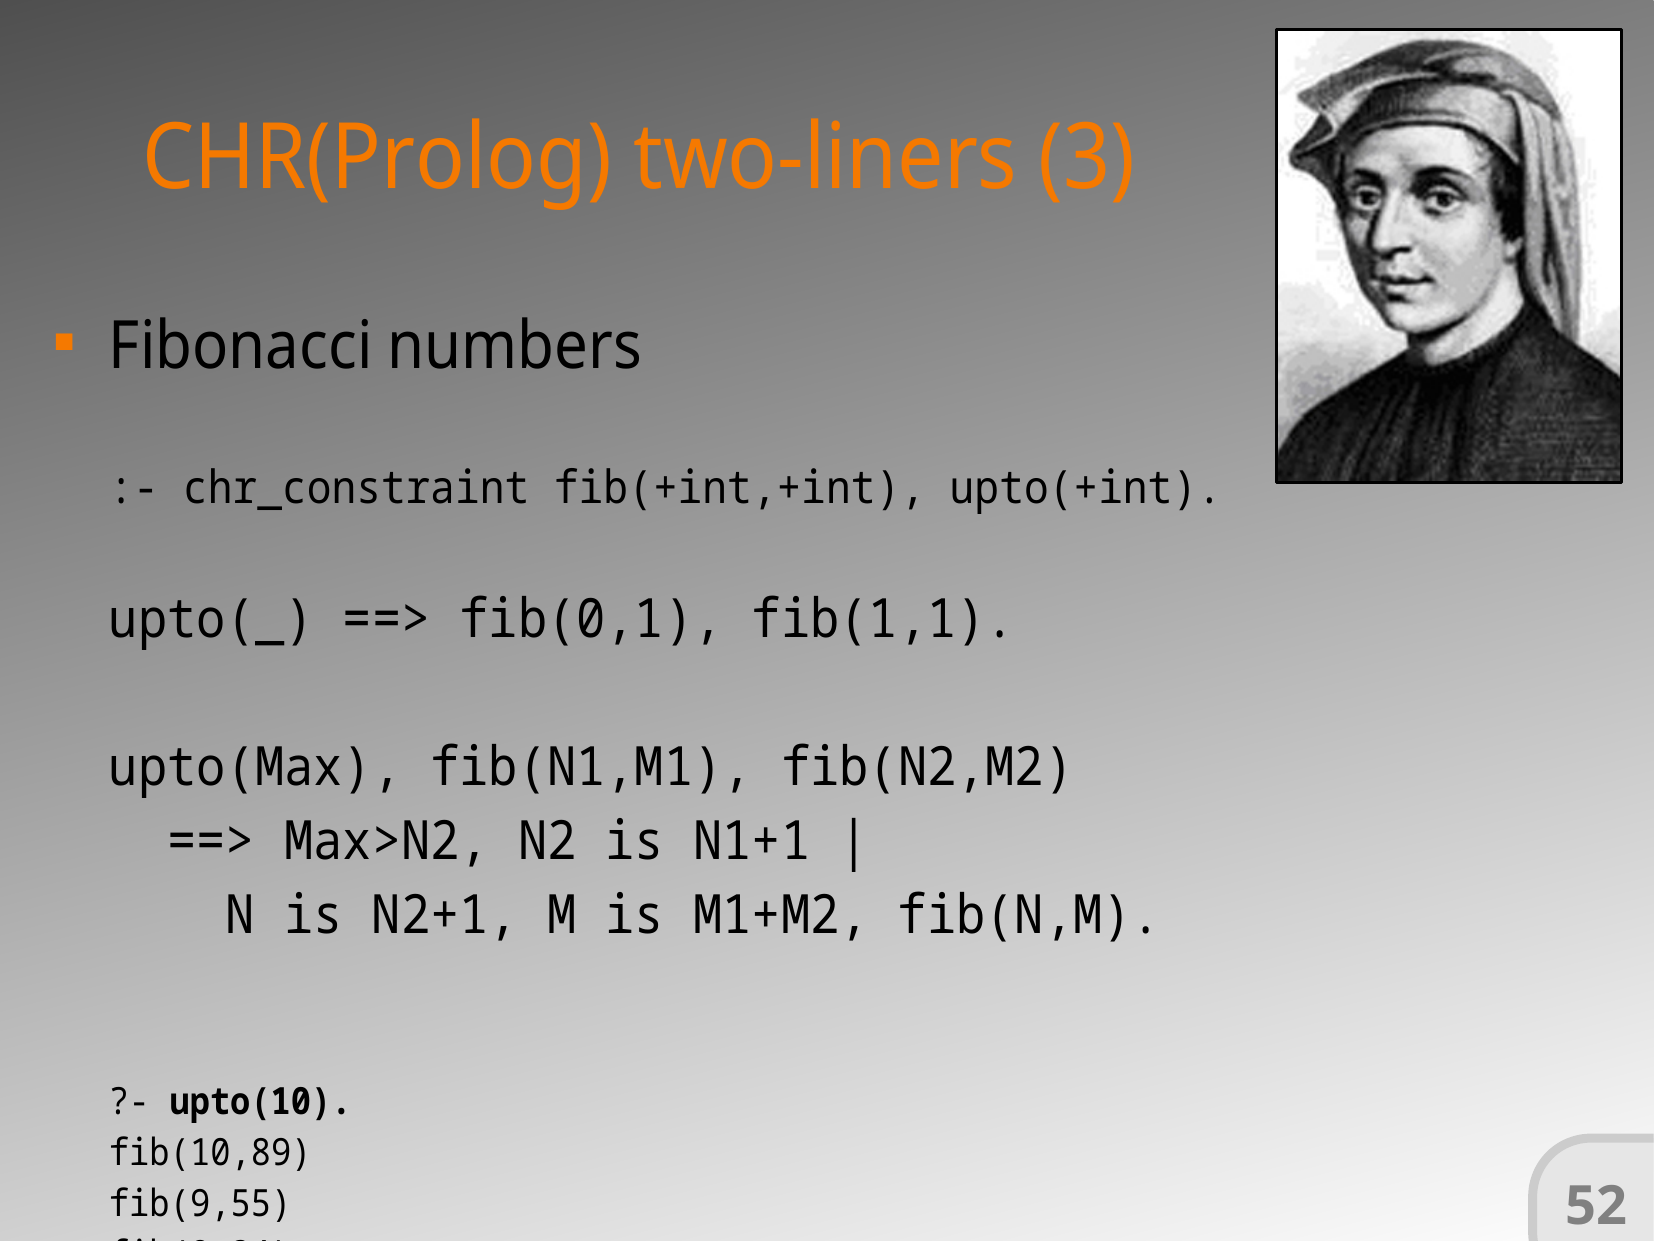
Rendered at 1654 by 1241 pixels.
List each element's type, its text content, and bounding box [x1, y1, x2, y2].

title CHR(Prolog) two-liners (3) [18, 49, 1261, 257]
picture [1277, 30, 1620, 481]
list Fibonacci numbers :- chr_constraint fib(+int,+int), upto(+int). upto(_) ==> fib(0,1), fib(1,1). upto(Max), fib(N1,M1), fib(N2,M2) ==> Max>N2, N2 is N1+1 | N is N2+1, M is M1+M2, fib(N,M). ?- upto(10). fib(10,89) fib(9,55) fib(8,34) fib(7,21) fib(6,13) ... [38, 297, 1470, 1241]
